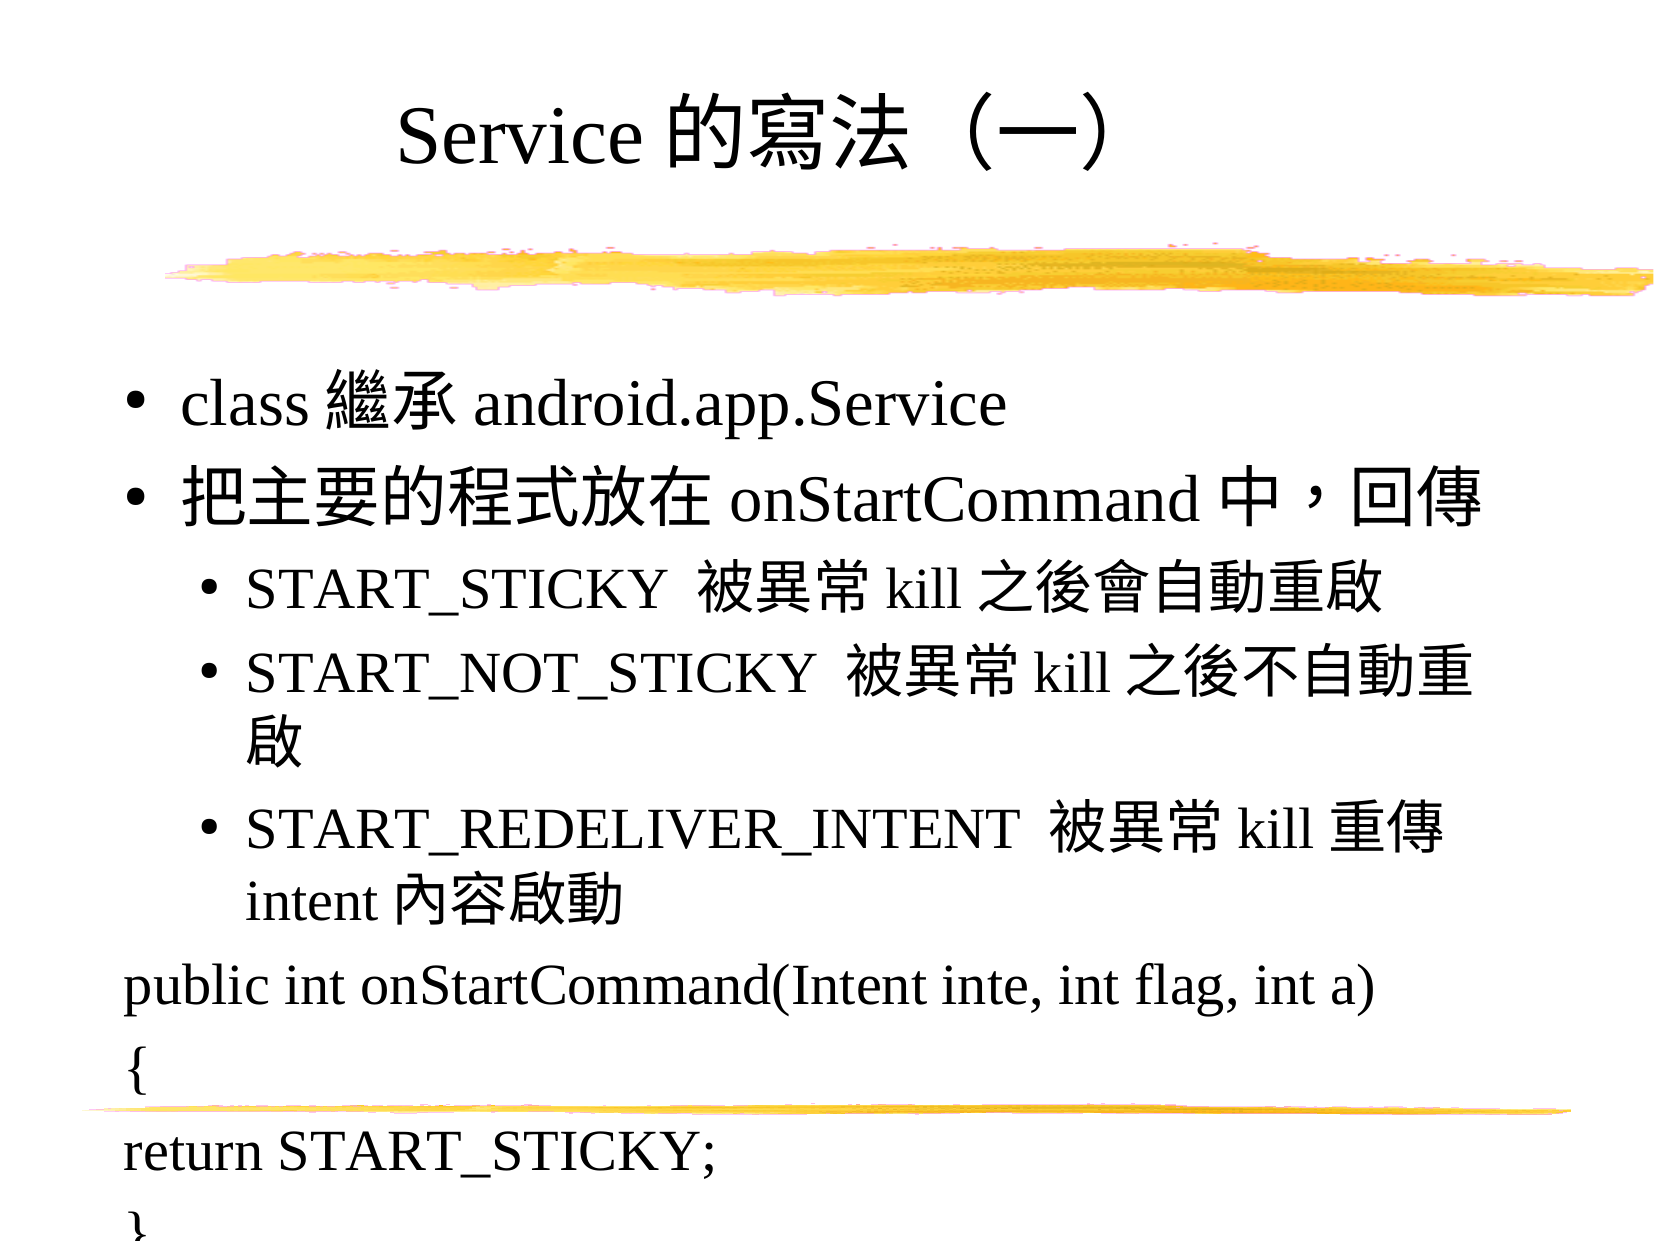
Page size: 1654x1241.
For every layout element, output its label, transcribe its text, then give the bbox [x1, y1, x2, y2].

picture [82, 1102, 124, 1117]
title Service的寫法（一） [76, 28, 1482, 235]
picture [1530, 1102, 1571, 1117]
picture [165, 237, 1654, 308]
list class繼承android.app.Service 把主要的程式放在onStartCommand中，回傳 START_STICKY 被異常kill之後會自動重啟 START_NOT_STICKY 被異常kill之後不自動重啟 START_REDELIVER_INTENT 被異常kill重傳 intent內容啟動 public int onStartCommand(Intent inte, int flag, int a) { return START_STICKY; } [124, 358, 1530, 1194]
